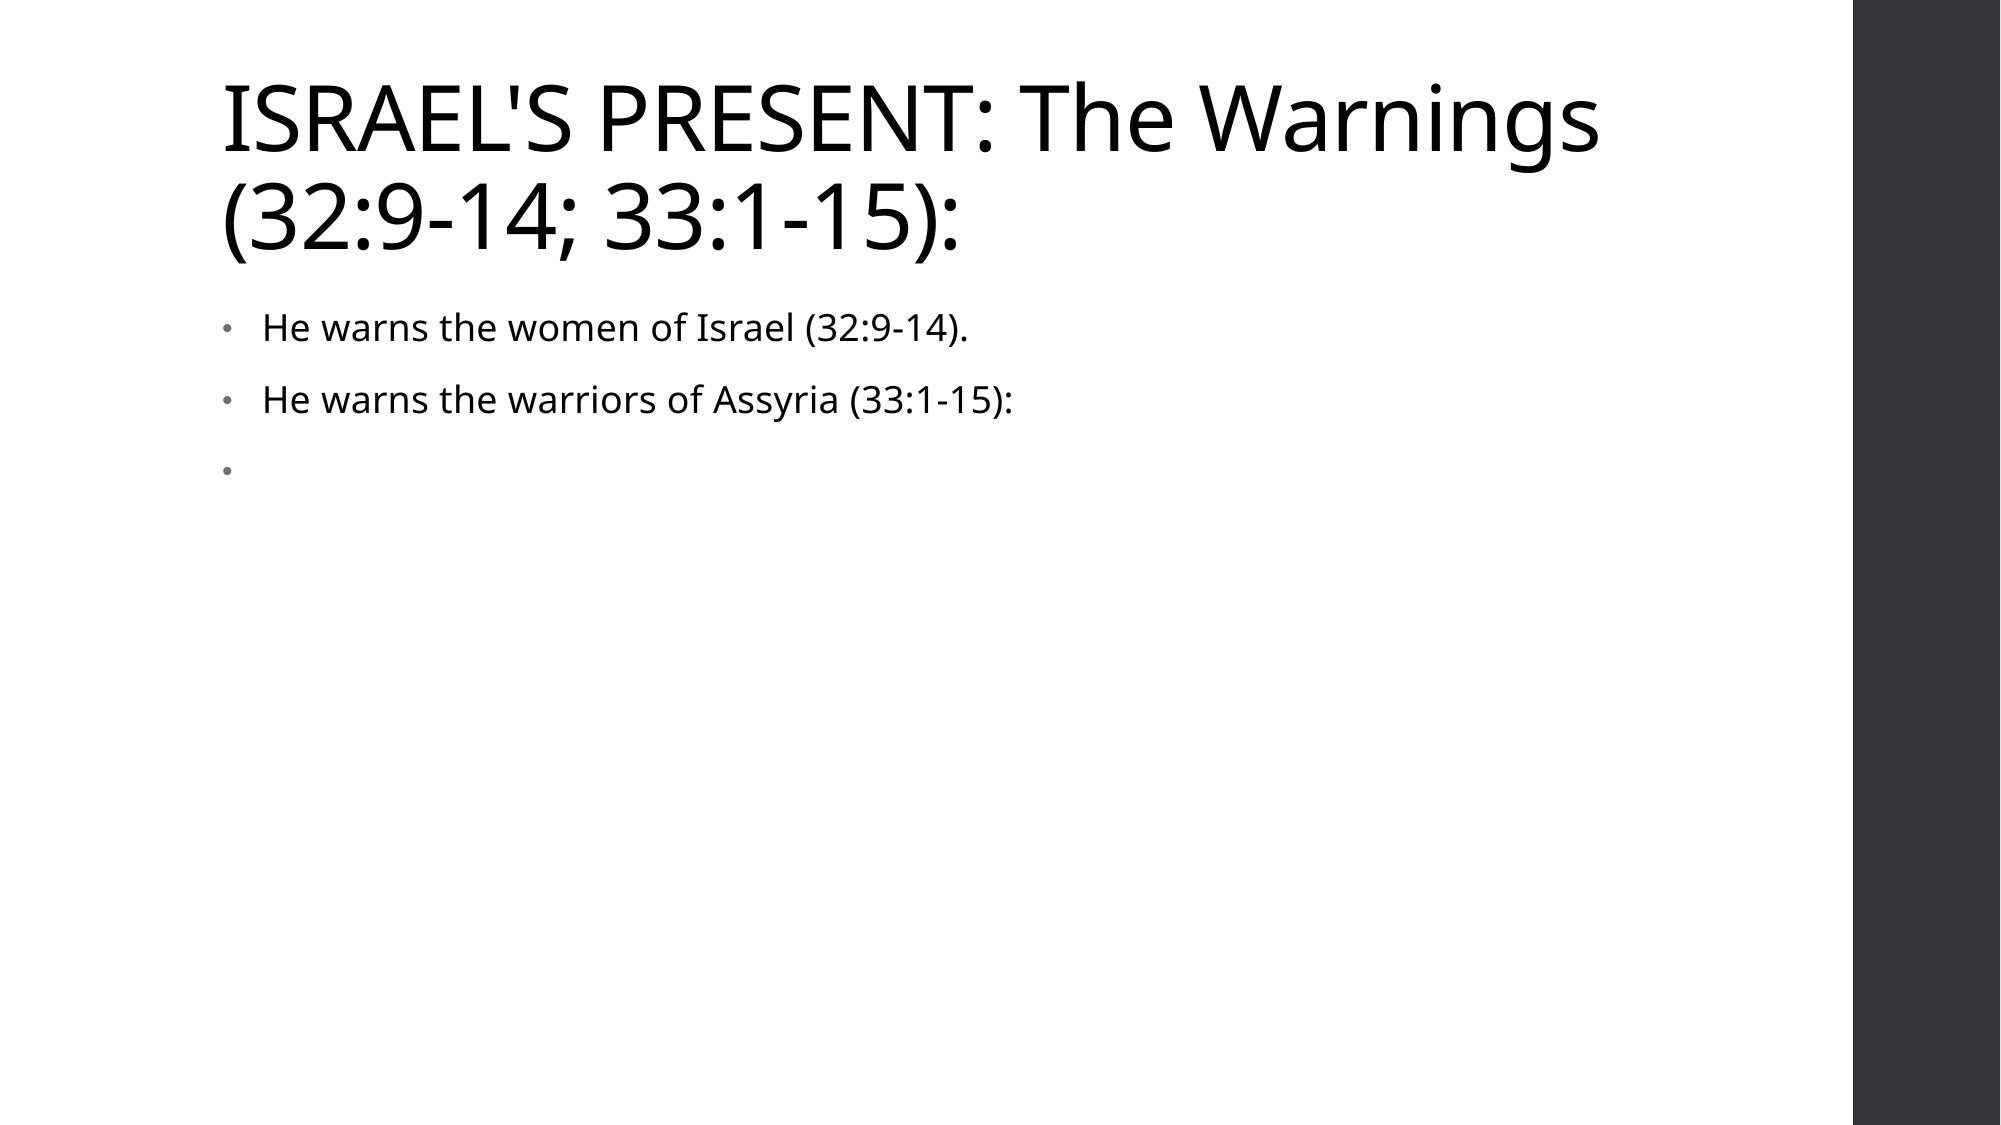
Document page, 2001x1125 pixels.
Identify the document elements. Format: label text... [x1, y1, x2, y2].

list He warns the women of Israel (32:9-14). He warns the warriors of Assyria (33:1-15): [206, 299, 1617, 1014]
title ISRAEL'S PRESENT: The Warnings (32:9-14; 33:1-15): [206, 60, 1797, 278]
